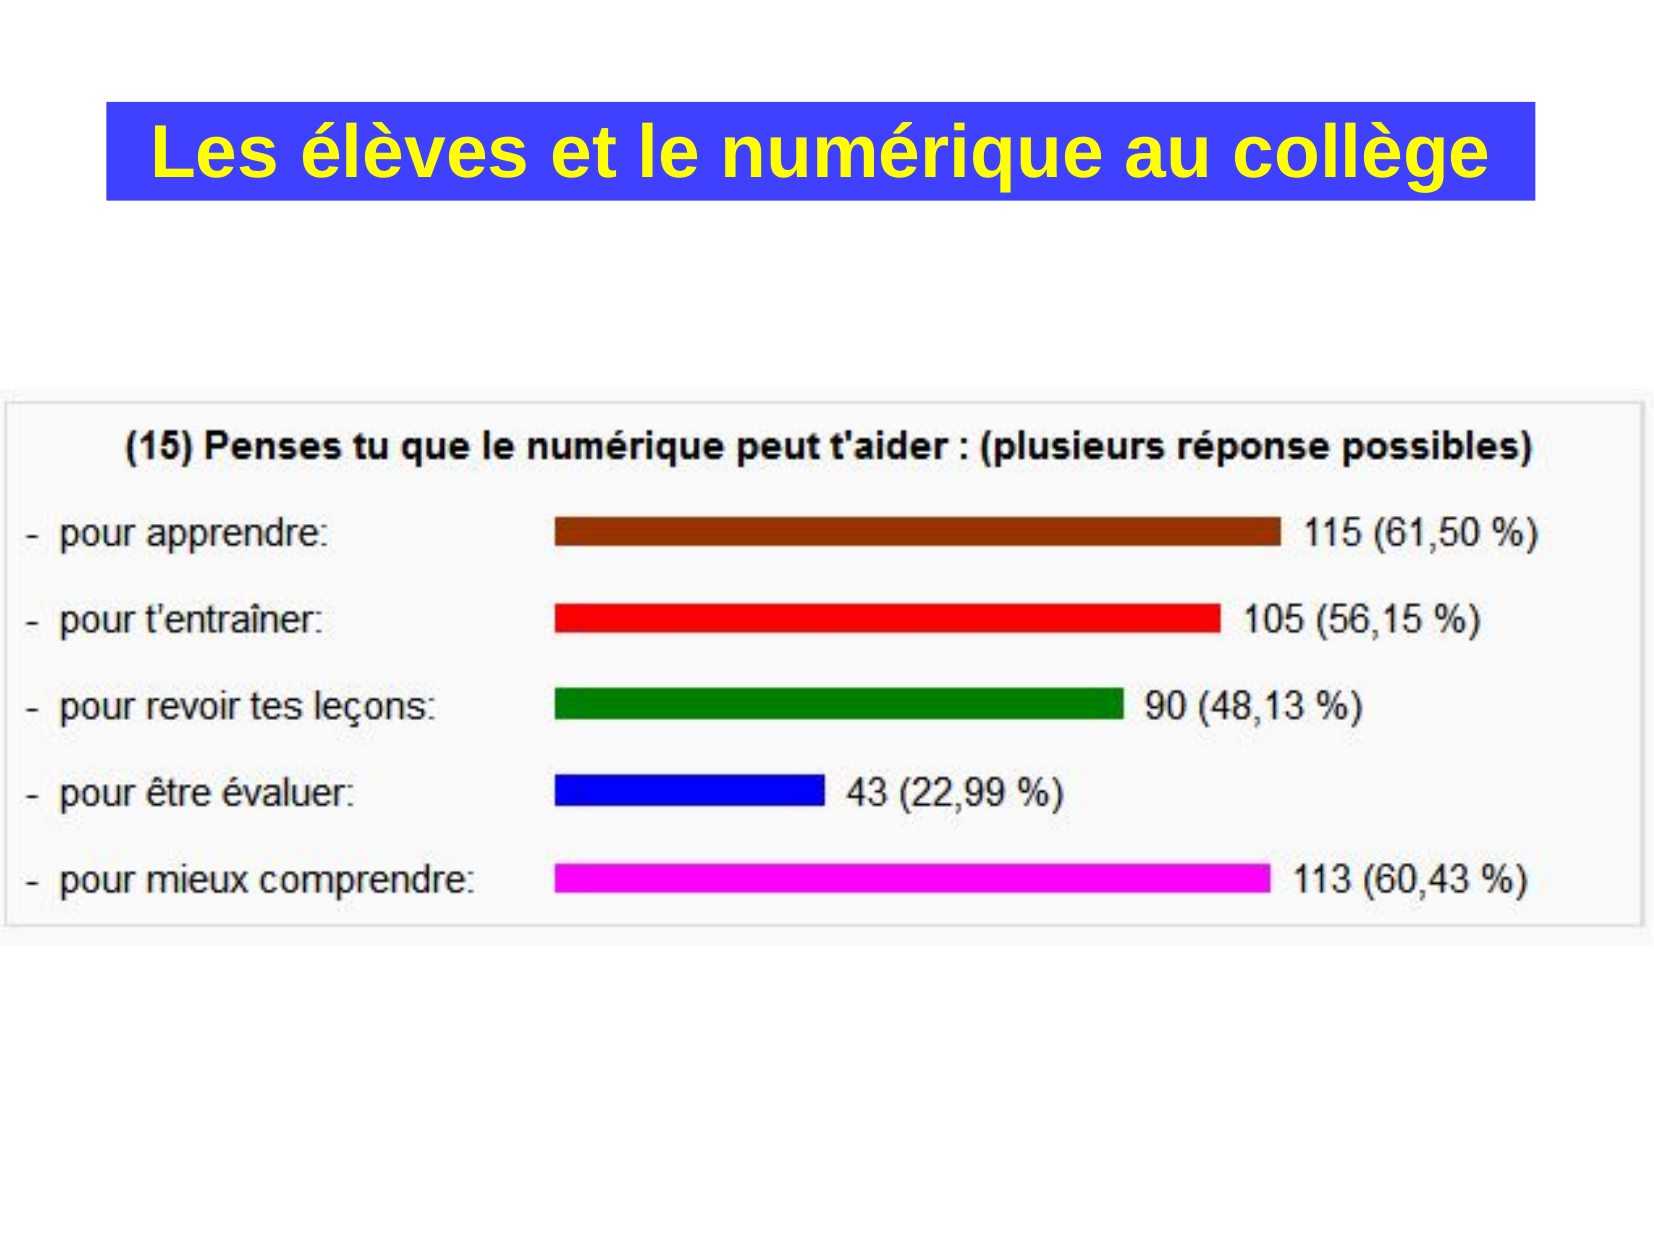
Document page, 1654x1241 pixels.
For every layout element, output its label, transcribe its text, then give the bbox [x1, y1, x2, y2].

text_box Les élèves et le numérique au collège [106, 101, 1536, 201]
picture [0, 389, 1654, 946]
